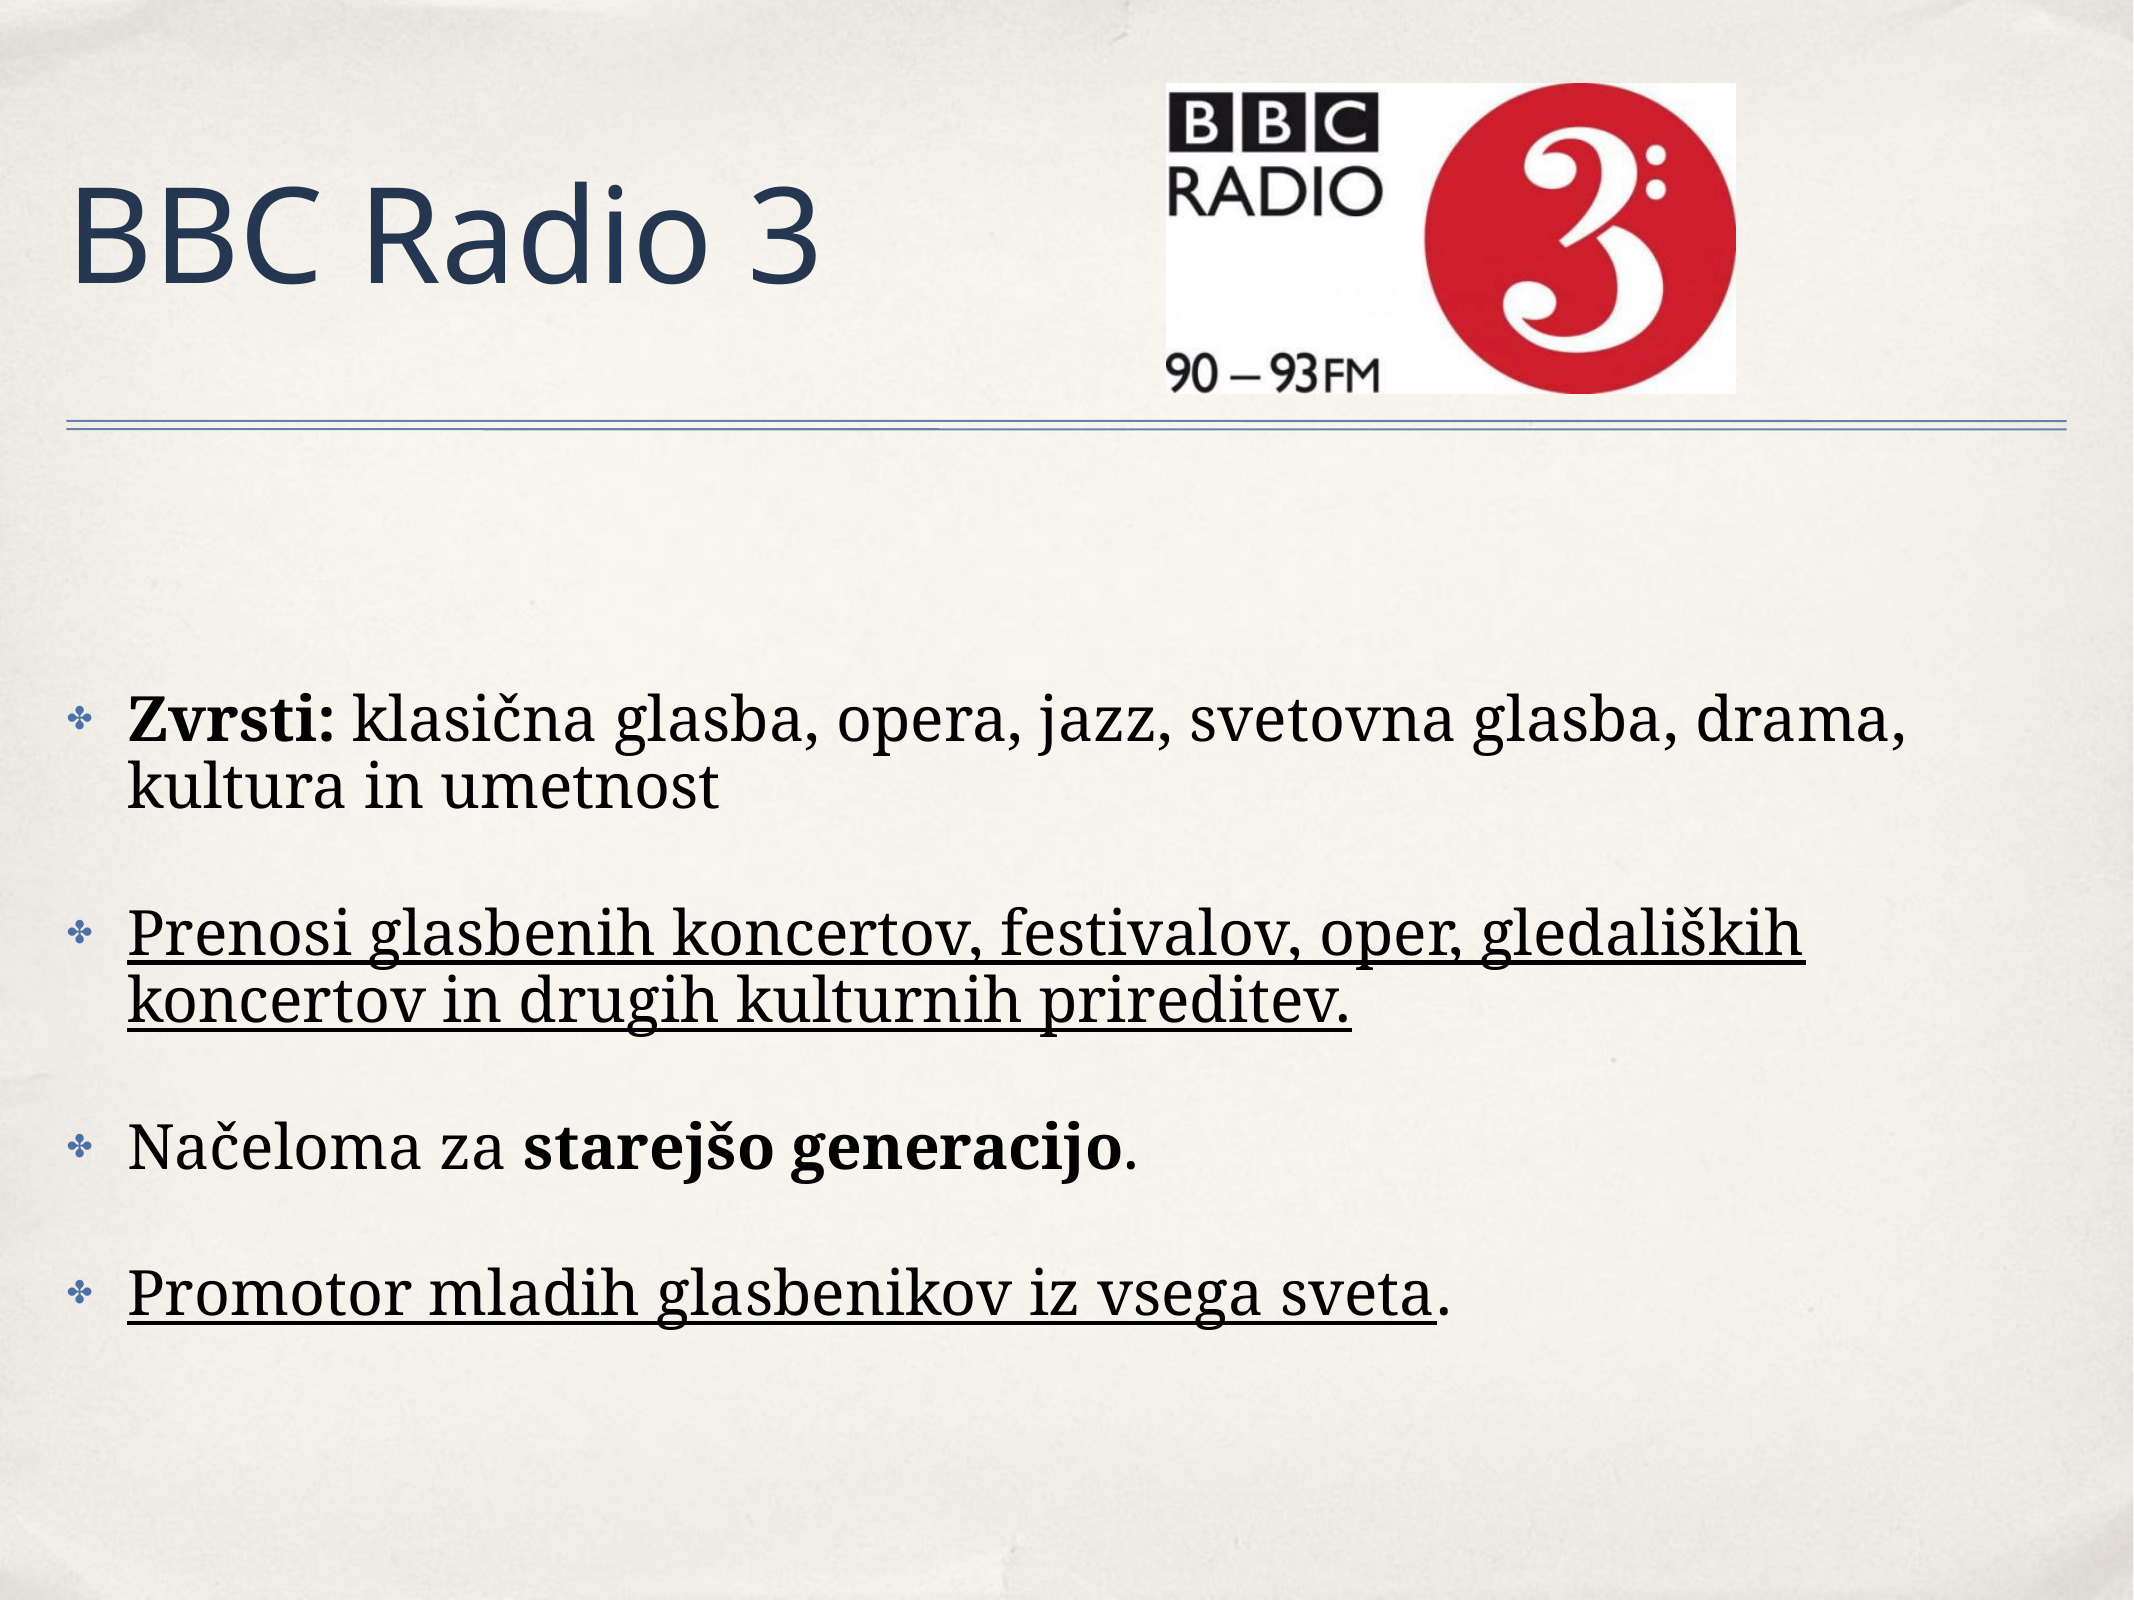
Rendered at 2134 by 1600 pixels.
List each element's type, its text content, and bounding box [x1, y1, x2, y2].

picture [0, 0, 2134, 1600]
title BBC Radio 3 [58, 32, 2075, 448]
list Zvrsti: klasična glasba, opera, jazz, svetovna glasba, drama, kultura in umetnost Prenosi glasbenih koncertov, festivalov, oper, gledaliških koncertov in drugih kulturnih prireditev. Načeloma za starejšo generacijo. Promotor mladih glasbenikov iz vsega sveta. [58, 448, 2075, 1568]
